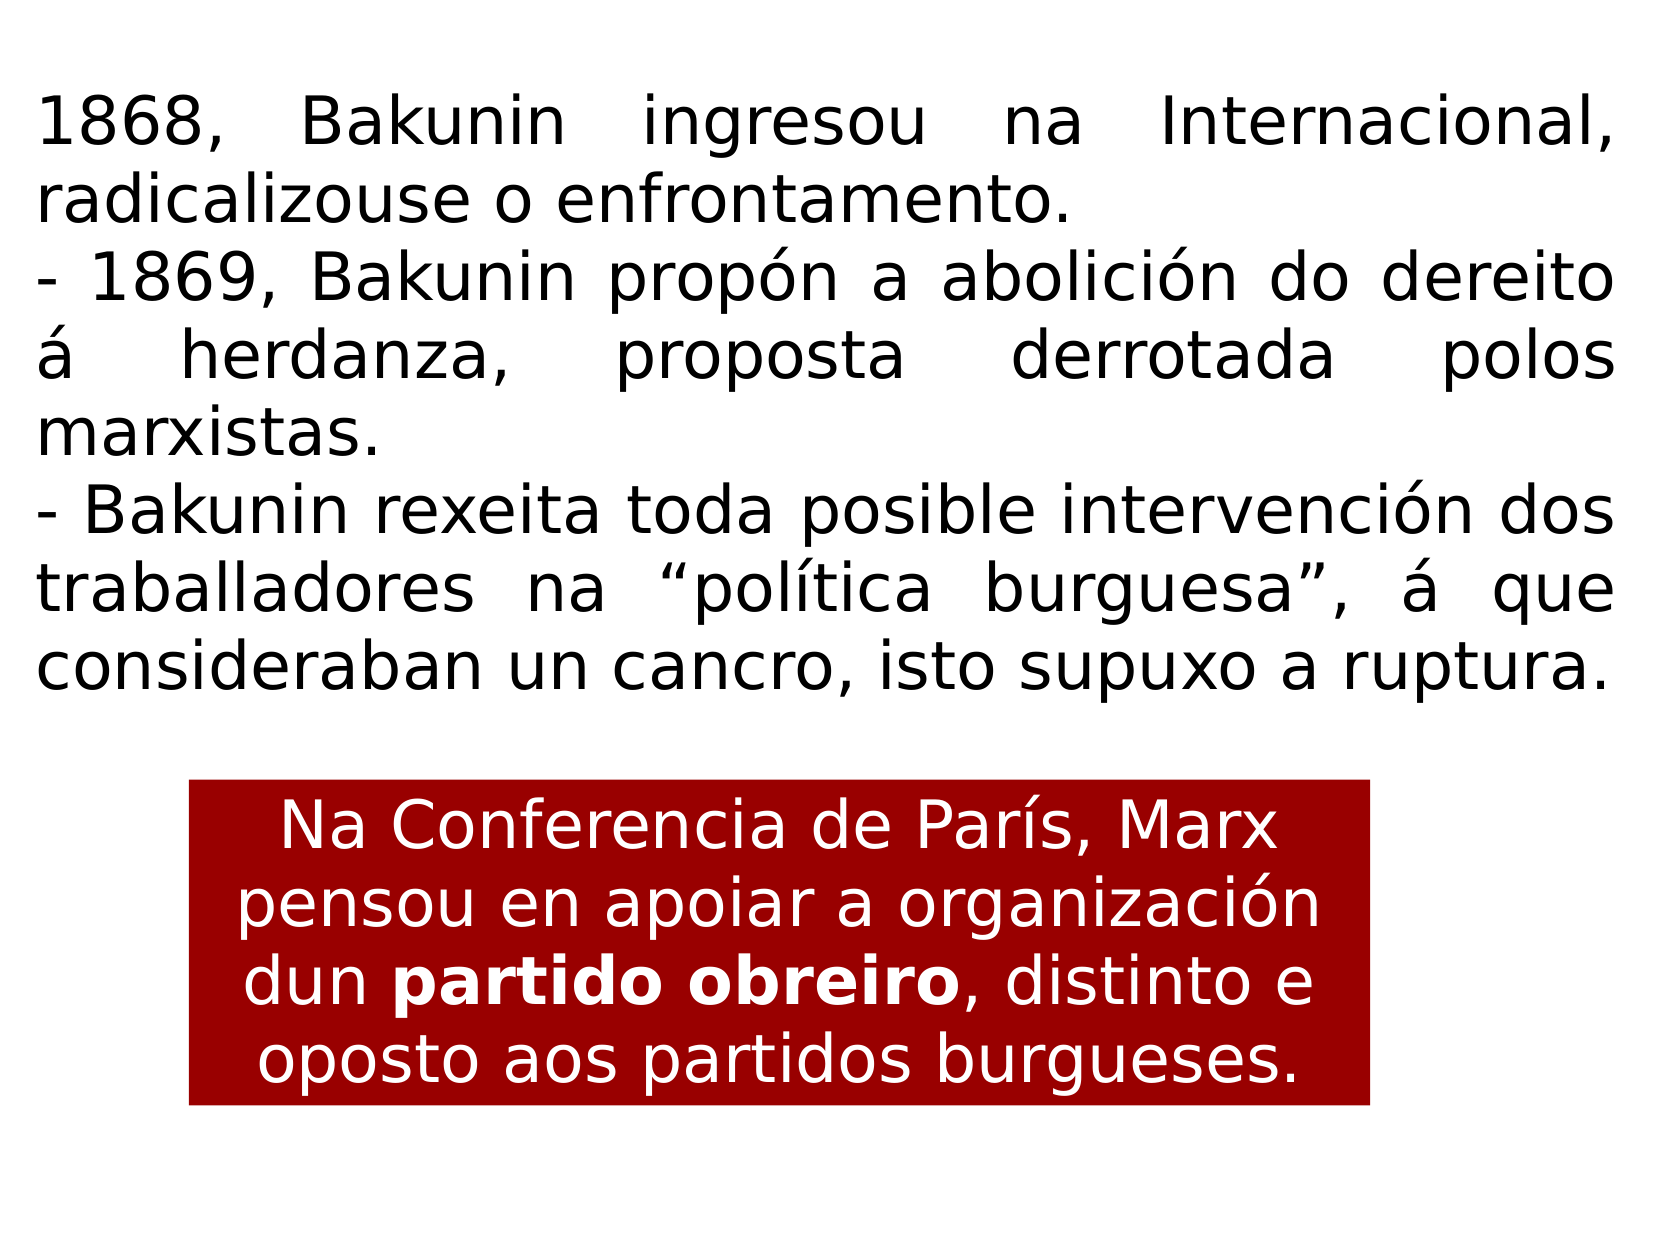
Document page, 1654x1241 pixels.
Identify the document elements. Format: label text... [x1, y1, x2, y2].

text_box 1868, Bakunin ingresou na Internacional, radicalizouse o enfrontamento. - 1869, Bakunin propón a abolición do dereito á herdanza, proposta derrotada polos marxistas. - Bakunin rexeita toda posible intervención dos traballadores na “política burguesa”, á que consideraban un cancro, isto supuxo a ruptura. [35, 82, 1619, 705]
text_box Na Conferencia de París, Marx pensou en apoiar a organización dun partido obreiro, distinto e oposto aos partidos burgueses. [188, 779, 1371, 1106]
